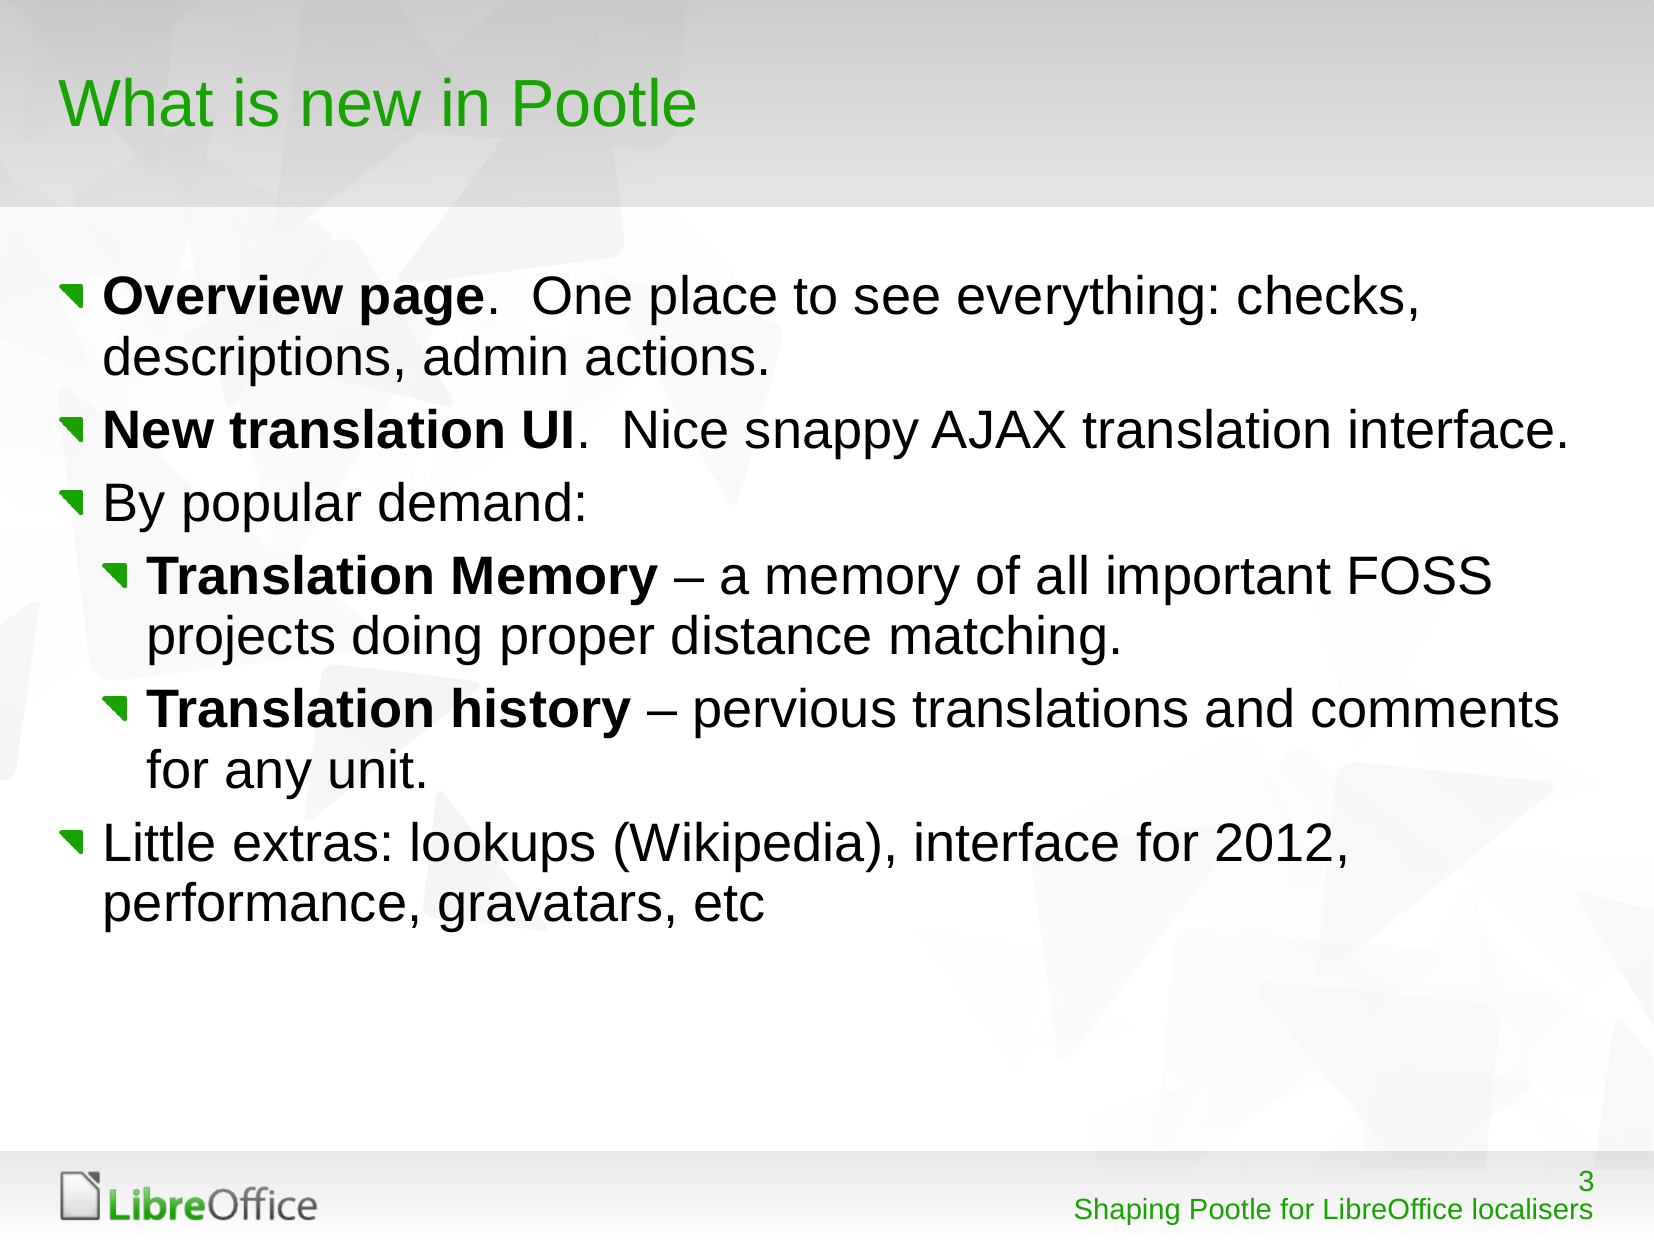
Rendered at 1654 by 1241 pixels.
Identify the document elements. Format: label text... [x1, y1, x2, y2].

title What is new in Pootle [59, 29, 1595, 178]
picture [915, 548, 1654, 1169]
list Overview page. One place to see everything: checks, descriptions, admin actions. New translation UI. Nice snappy AJAX translation interface. By popular demand: Translation Memory – a memory of all important FOSS projects doing proper distance matching. Translation history – pervious translations and comments for any unit. Little extras: lookups (Wikipedia), interface for 2012, performance, gravatars, etc [59, 265, 1595, 986]
picture [41, 1152, 337, 1240]
picture [0, 0, 783, 931]
